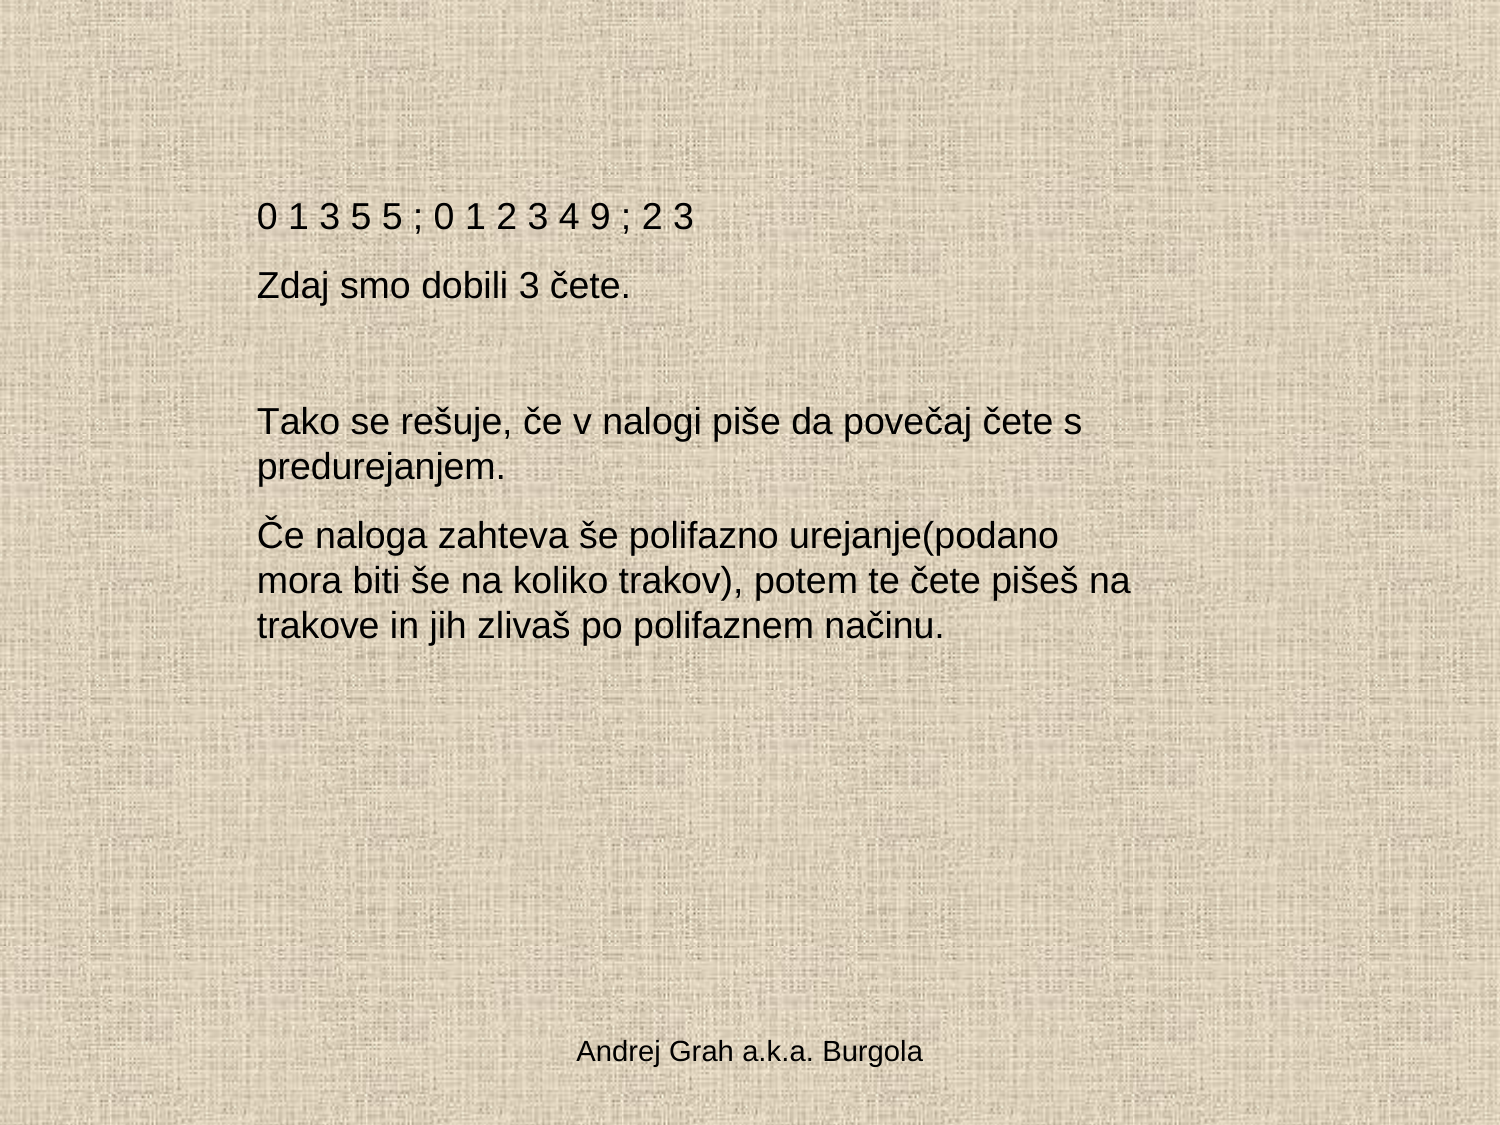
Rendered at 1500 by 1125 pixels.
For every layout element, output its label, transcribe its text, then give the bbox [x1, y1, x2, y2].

text_box Andrej Grah a.k.a. Burgola [512, 1024, 988, 1103]
text_box 0 1 3 5 5 ; 0 1 2 3 4 9 ; 2 3 Zdaj smo dobili 3 čete. Tako se rešuje, če v nalogi piše da povečaj čete s predurejanjem. Če naloga zahteva še polifazno urejanje(podano mora biti še na koliko trakov), potem te čete pišeš na trakove in jih zlivaš po polifaznem načinu. [242, 184, 1152, 654]
picture [0, 0, 1500, 1125]
